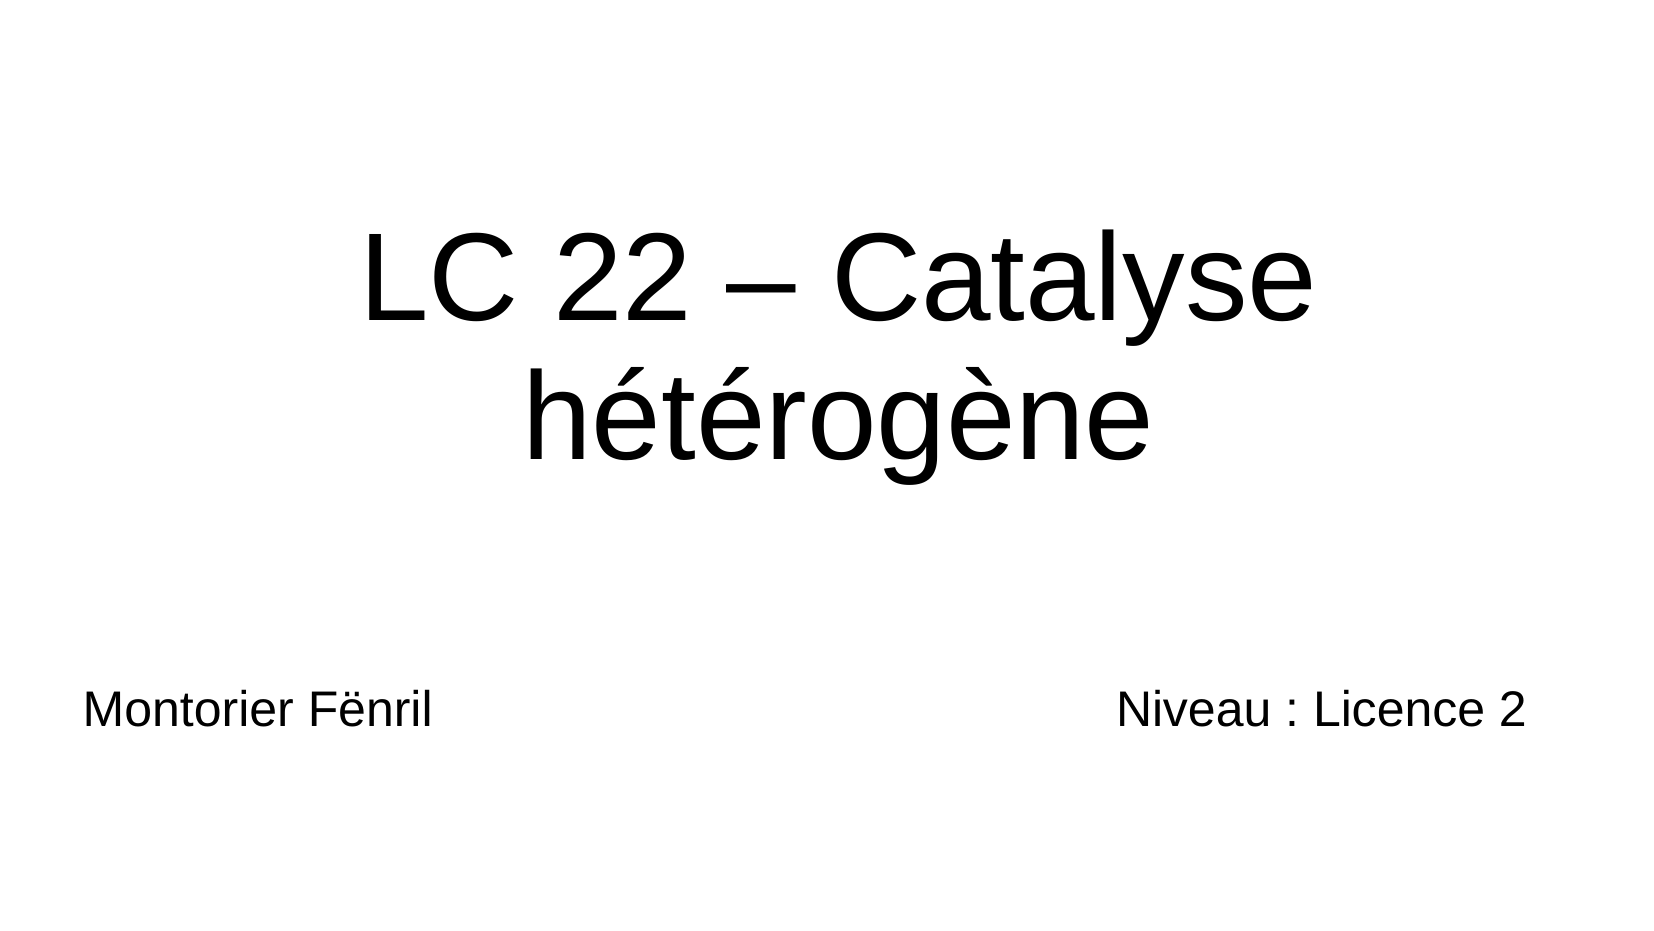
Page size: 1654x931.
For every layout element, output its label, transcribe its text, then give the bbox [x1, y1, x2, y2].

title LC 22 – Catalyse hétérogène [94, 136, 1583, 557]
subtitle Montorier Fënril Niveau : Licence 2 [82, 661, 1571, 758]
